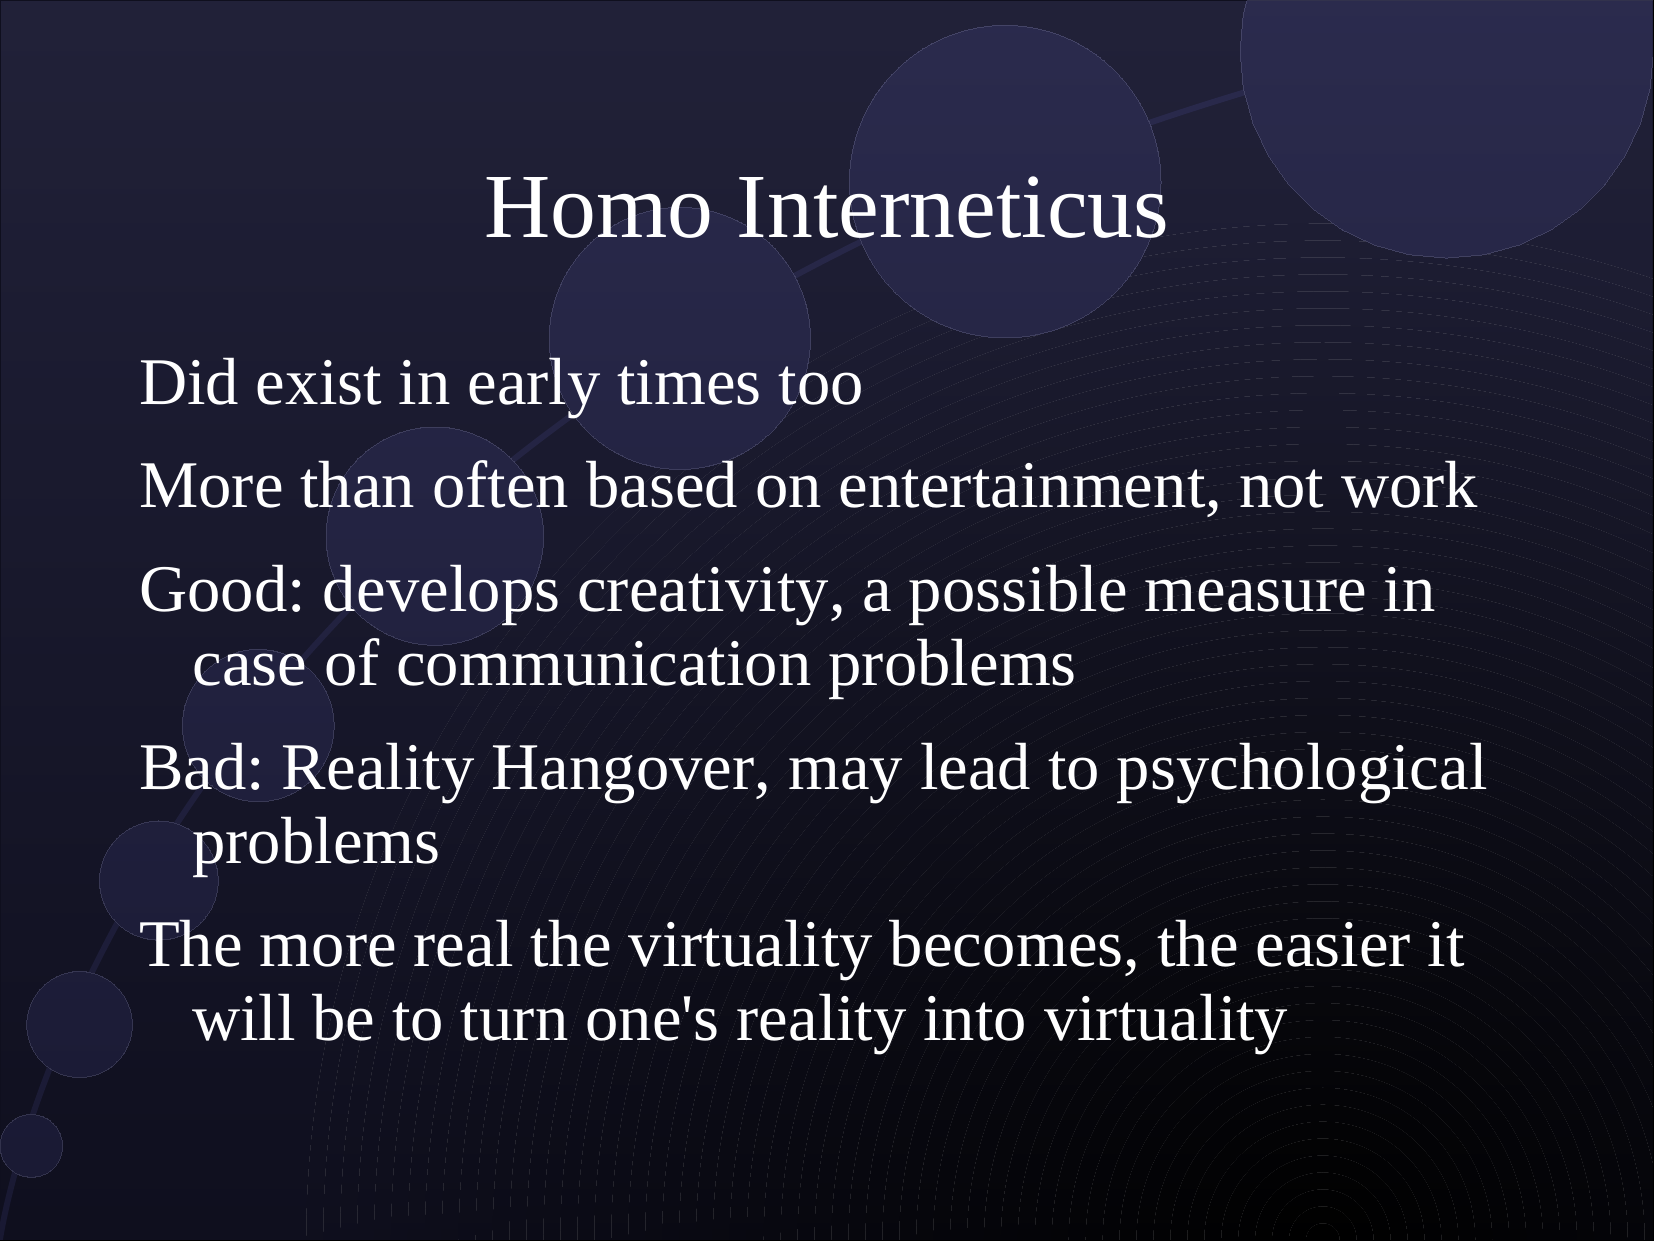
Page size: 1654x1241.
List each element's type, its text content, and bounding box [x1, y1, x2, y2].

list Did exist in early times too More than often based on entertainment, not work Good: develops creativity, a possible measure in case of communication problems Bad: Reality Hangover, may lead to psychological problems The more real the virtuality becomes, the easier it will be to turn one's reality into virtuality [121, 344, 1534, 1127]
title Homo Interneticus [121, 102, 1534, 311]
